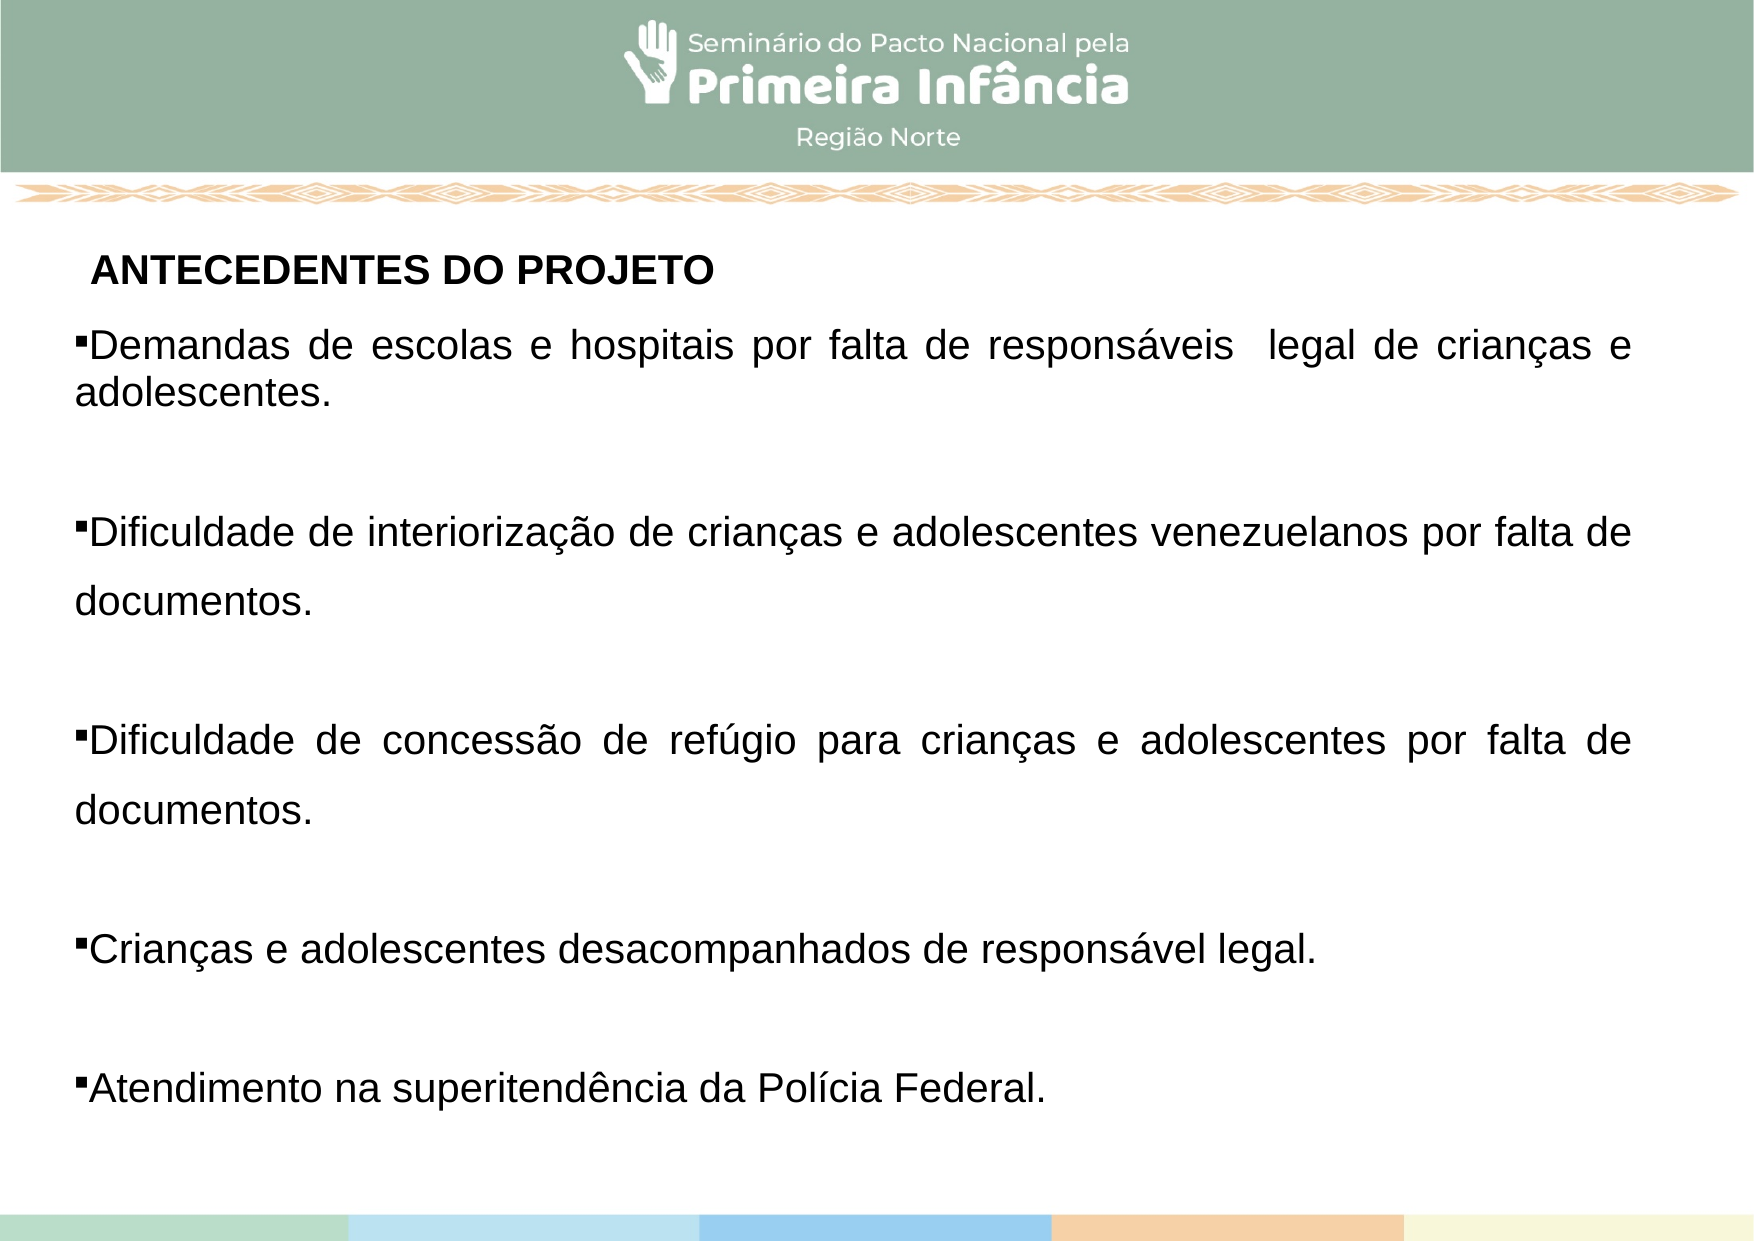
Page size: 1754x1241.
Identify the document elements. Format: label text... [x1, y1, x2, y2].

text_box Demandas de escolas e hospitais por falta de responsáveis legal de crianças e adolescentes. Dificuldade de interiorização de crianças e adolescentes venezuelanos por falta de documentos. Dificuldade de concessão de refúgio para crianças e adolescentes por falta de documentos. Crianças e adolescentes desacompanhados de responsável legal. Atendimento na superitendência da Polícia Federal. [59, 315, 1680, 1167]
text_box ANTECEDENTES DO PROJETO [74, 237, 855, 315]
